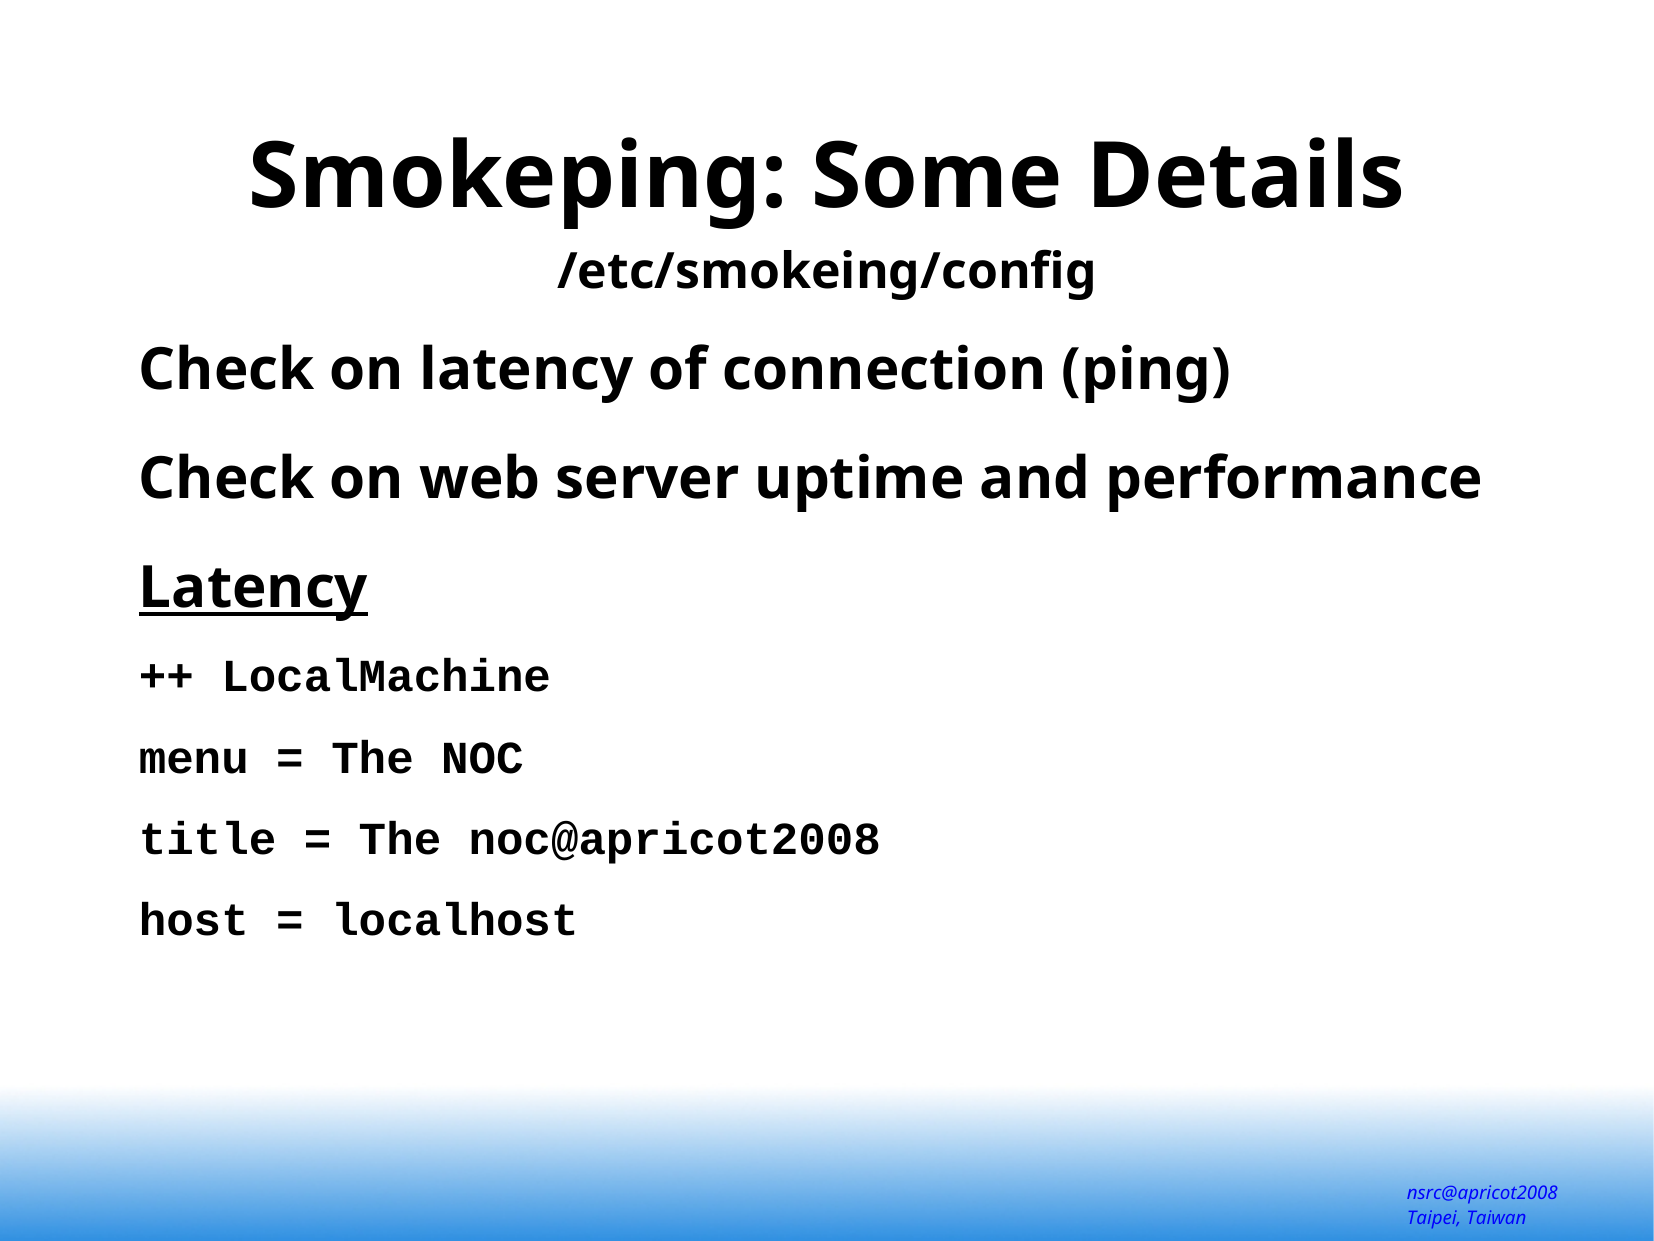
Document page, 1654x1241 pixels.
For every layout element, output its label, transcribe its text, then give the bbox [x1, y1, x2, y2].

title Smokeping: Some Details /etc/smokeing/config [121, 102, 1534, 311]
picture [0, 1083, 1654, 1241]
list Check on latency of connection (ping) Check on web server uptime and performance Latency ++ LocalMachine menu = The NOC title = The noc@apricot2008 host = localhost [121, 327, 1559, 1117]
